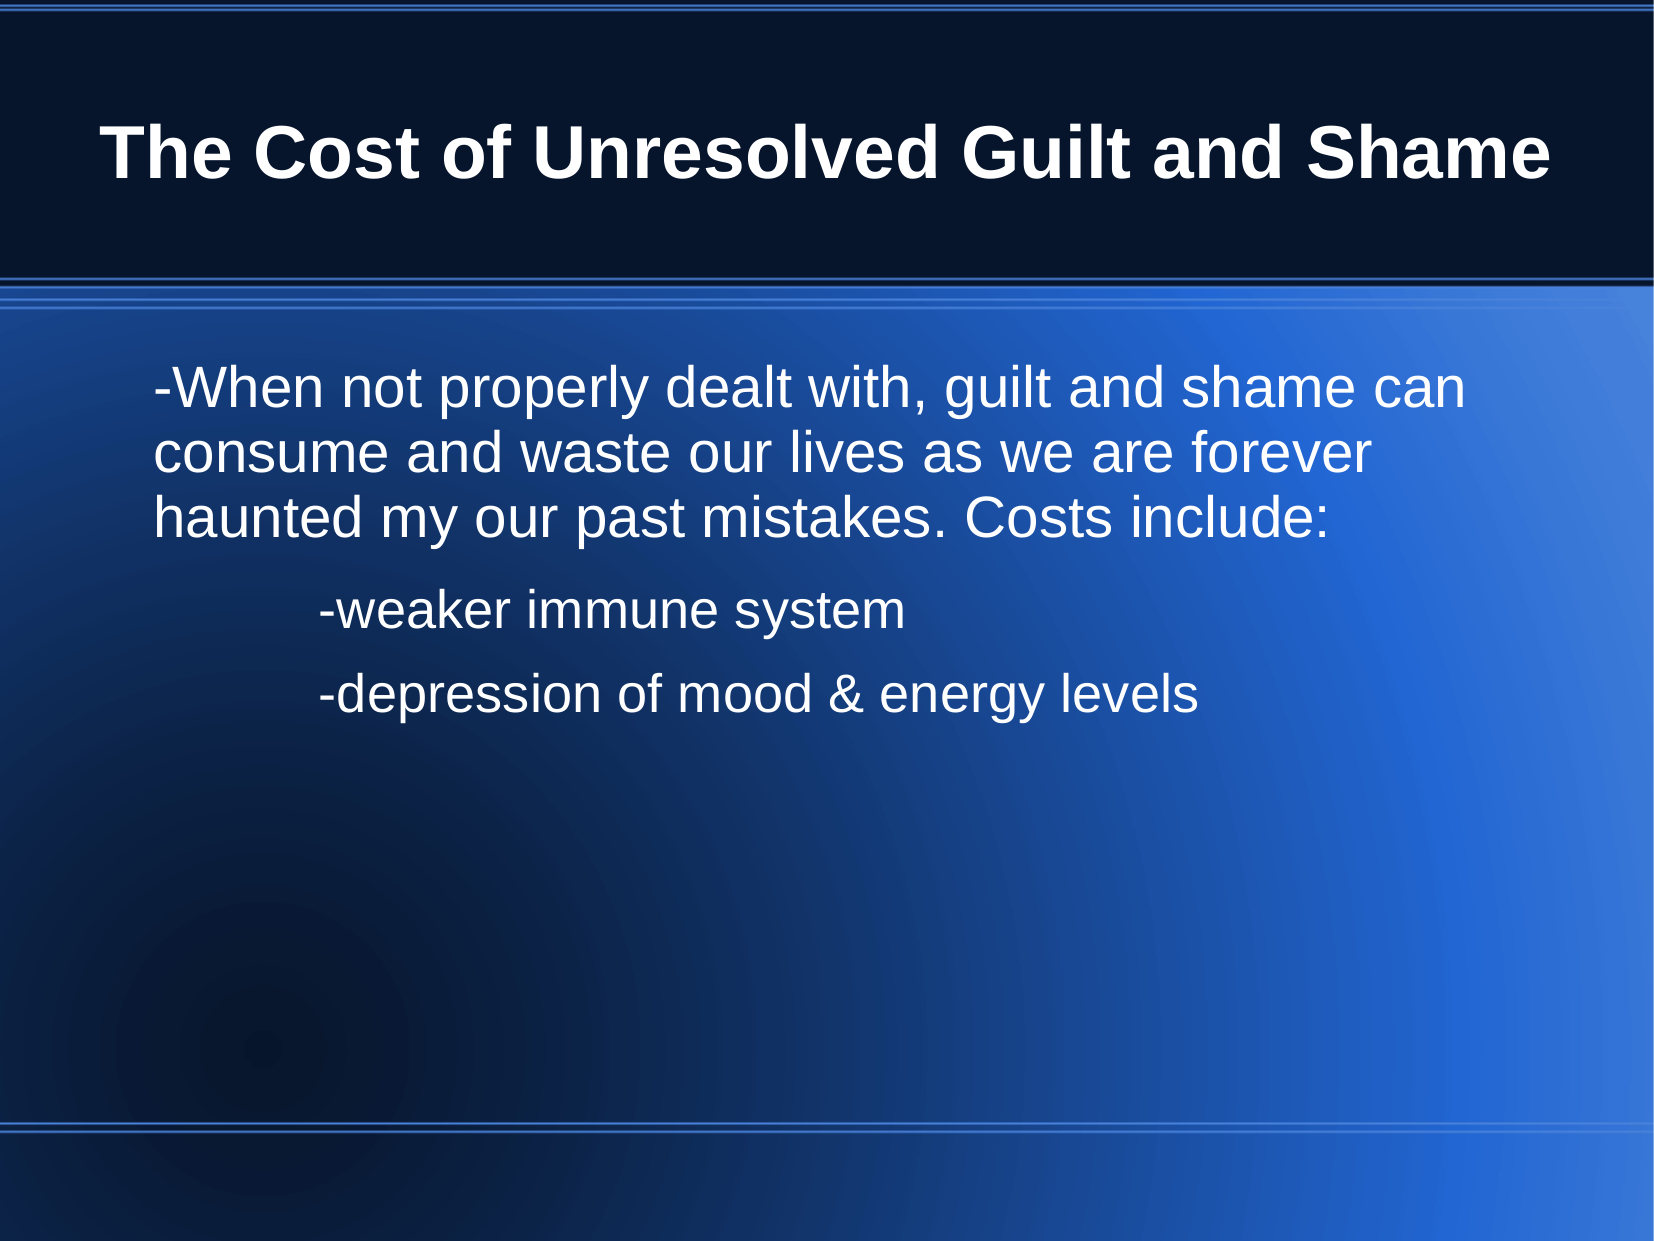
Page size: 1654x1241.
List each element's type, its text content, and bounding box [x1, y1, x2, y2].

picture [0, 0, 1654, 1241]
list -When not properly dealt with, guilt and shame can consume and waste our lives as we are forever haunted my our past mistakes. Costs include: -weaker immune system -depression of mood & energy levels [82, 355, 1571, 1058]
title The Cost of Unresolved Guilt and Shame [82, 49, 1571, 257]
